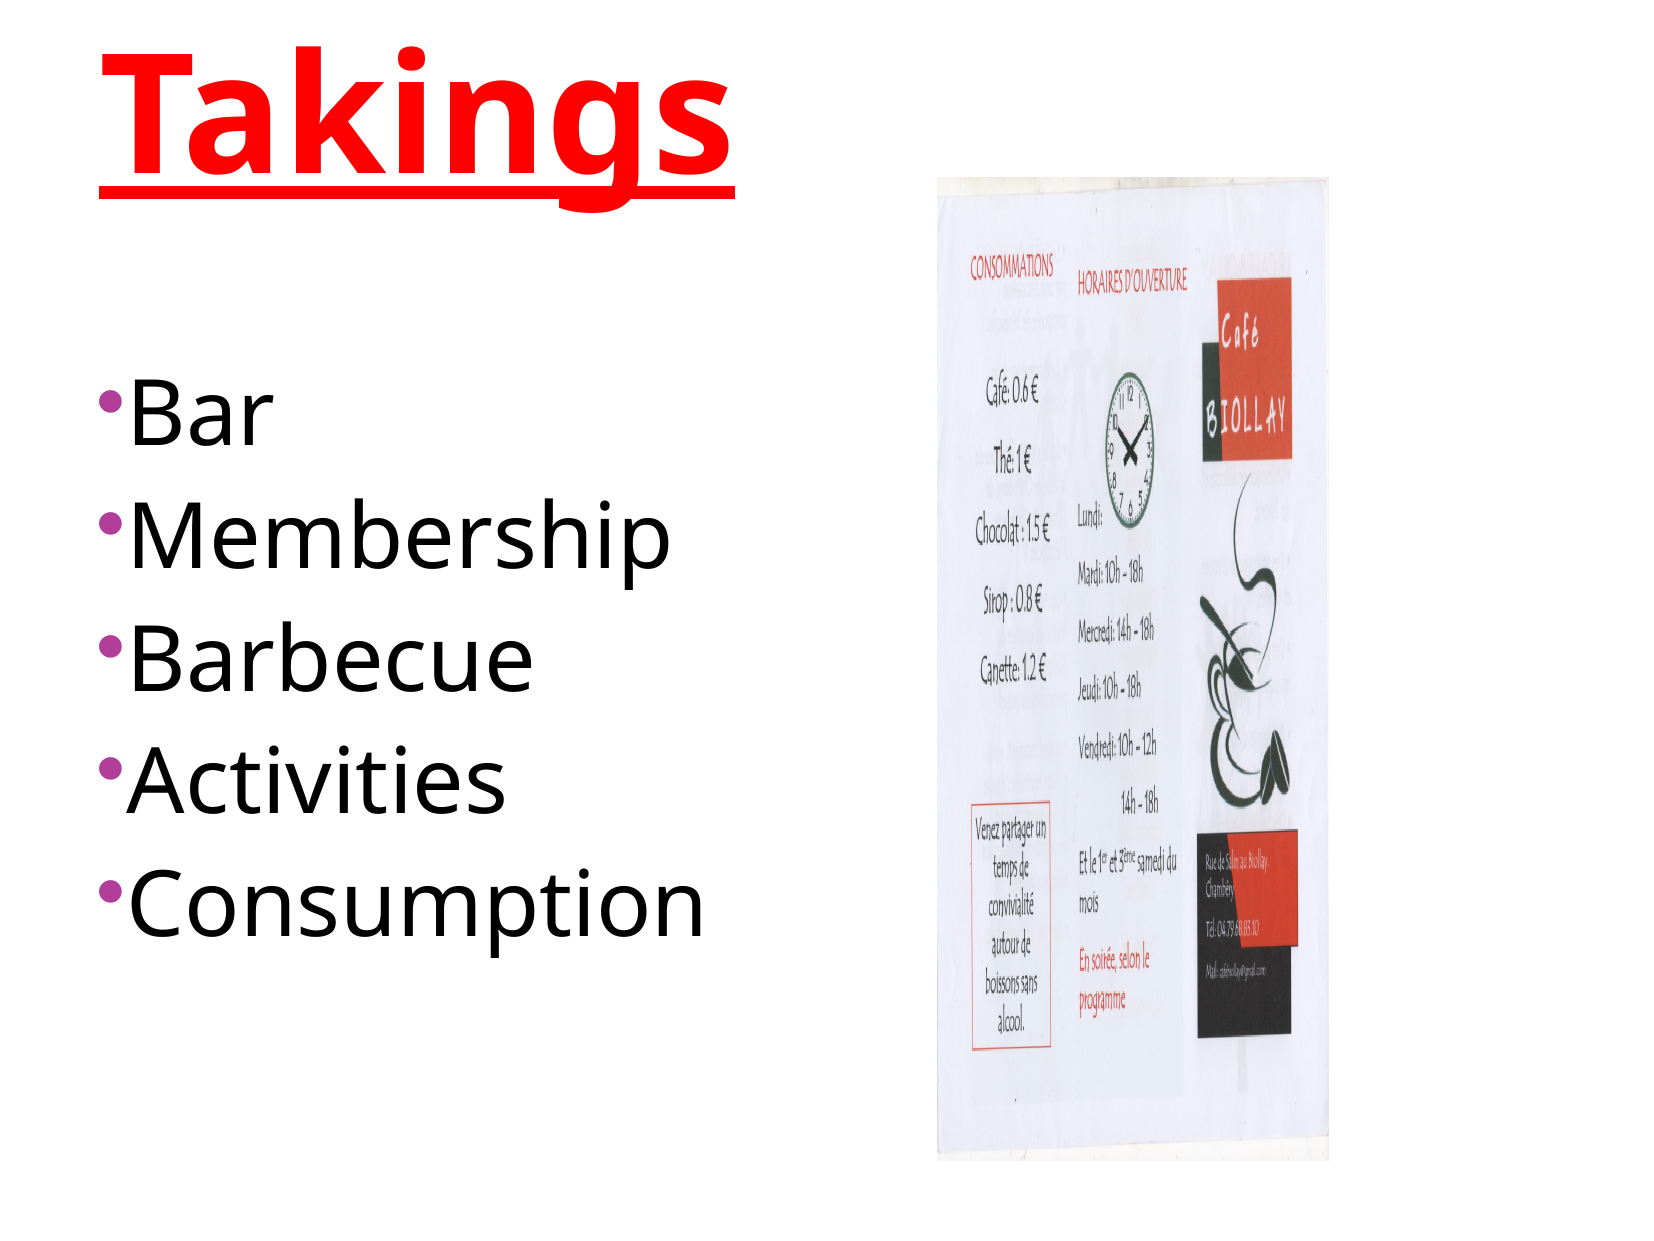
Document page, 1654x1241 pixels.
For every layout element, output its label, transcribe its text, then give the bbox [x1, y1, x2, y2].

list Bar Membership Barbecue Activities Consumption [84, 346, 853, 1160]
picture [937, 177, 1329, 1161]
title Takings [84, 0, 1573, 207]
